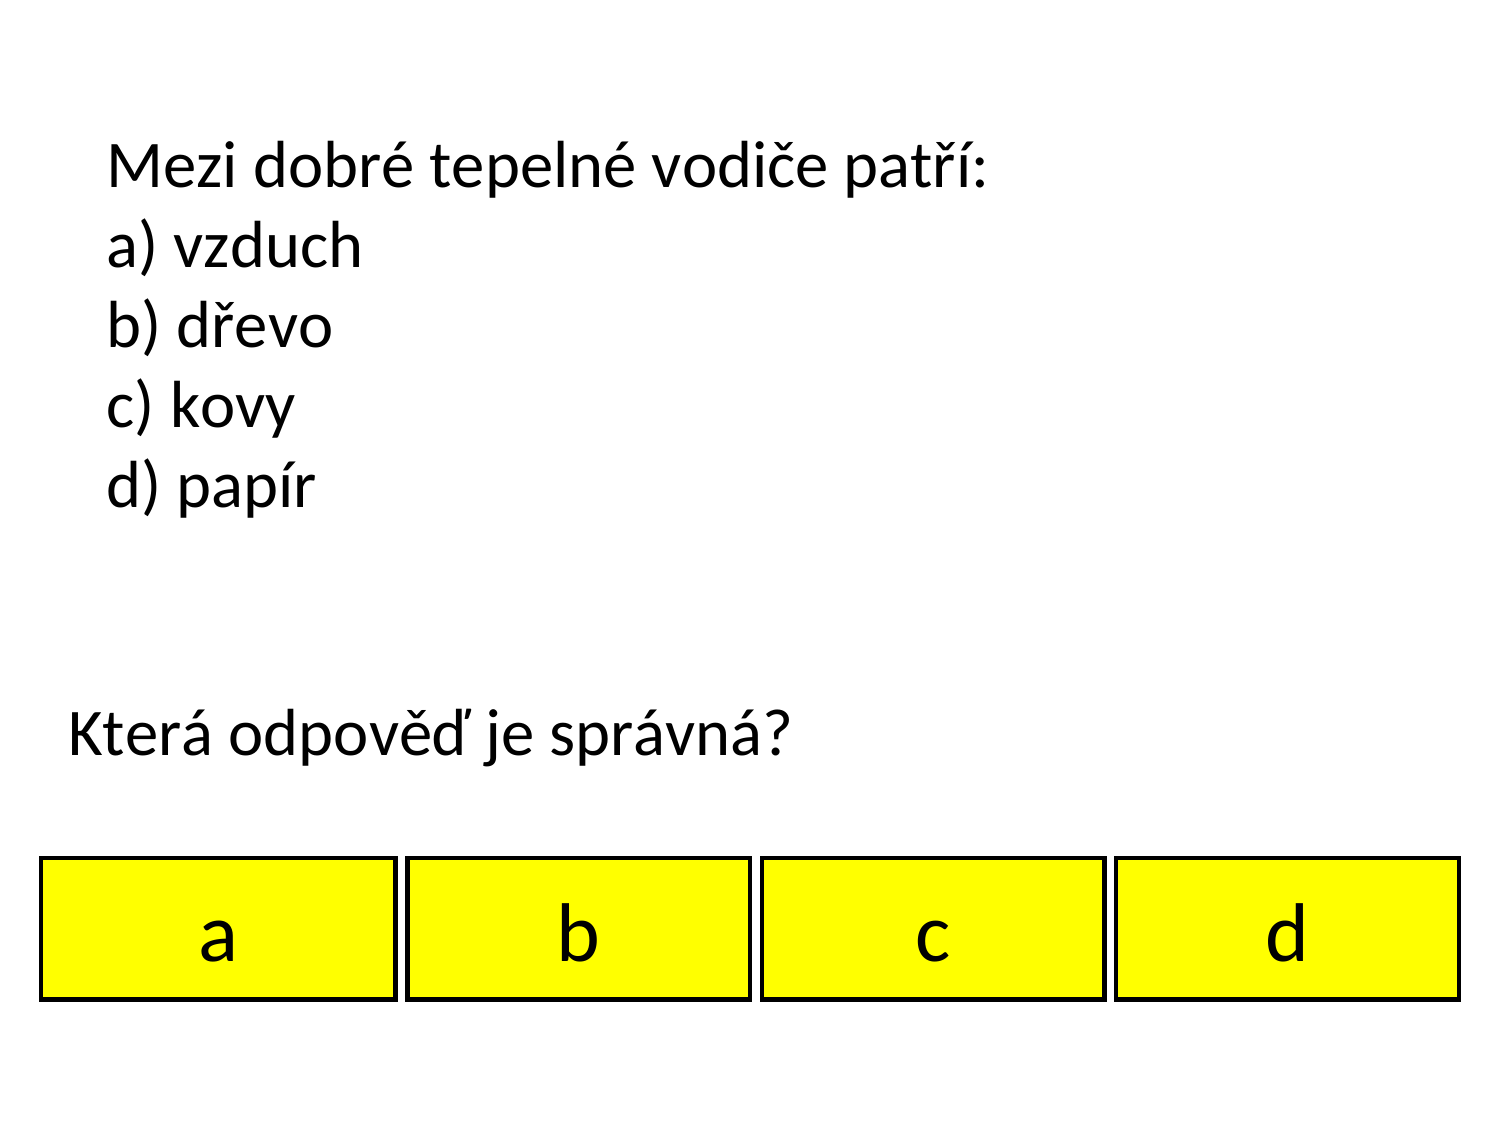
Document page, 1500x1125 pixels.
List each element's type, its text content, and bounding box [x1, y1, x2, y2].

text_box b [407, 857, 750, 1000]
text_box Která odpověď je správná? [53, 680, 810, 777]
text_box a [41, 857, 396, 1000]
text_box Mezi dobré tepelné vodiče patří: vzduch dřevo kovy papír [91, 113, 1006, 529]
text_box d [1116, 857, 1459, 1000]
text_box c [761, 857, 1105, 1000]
